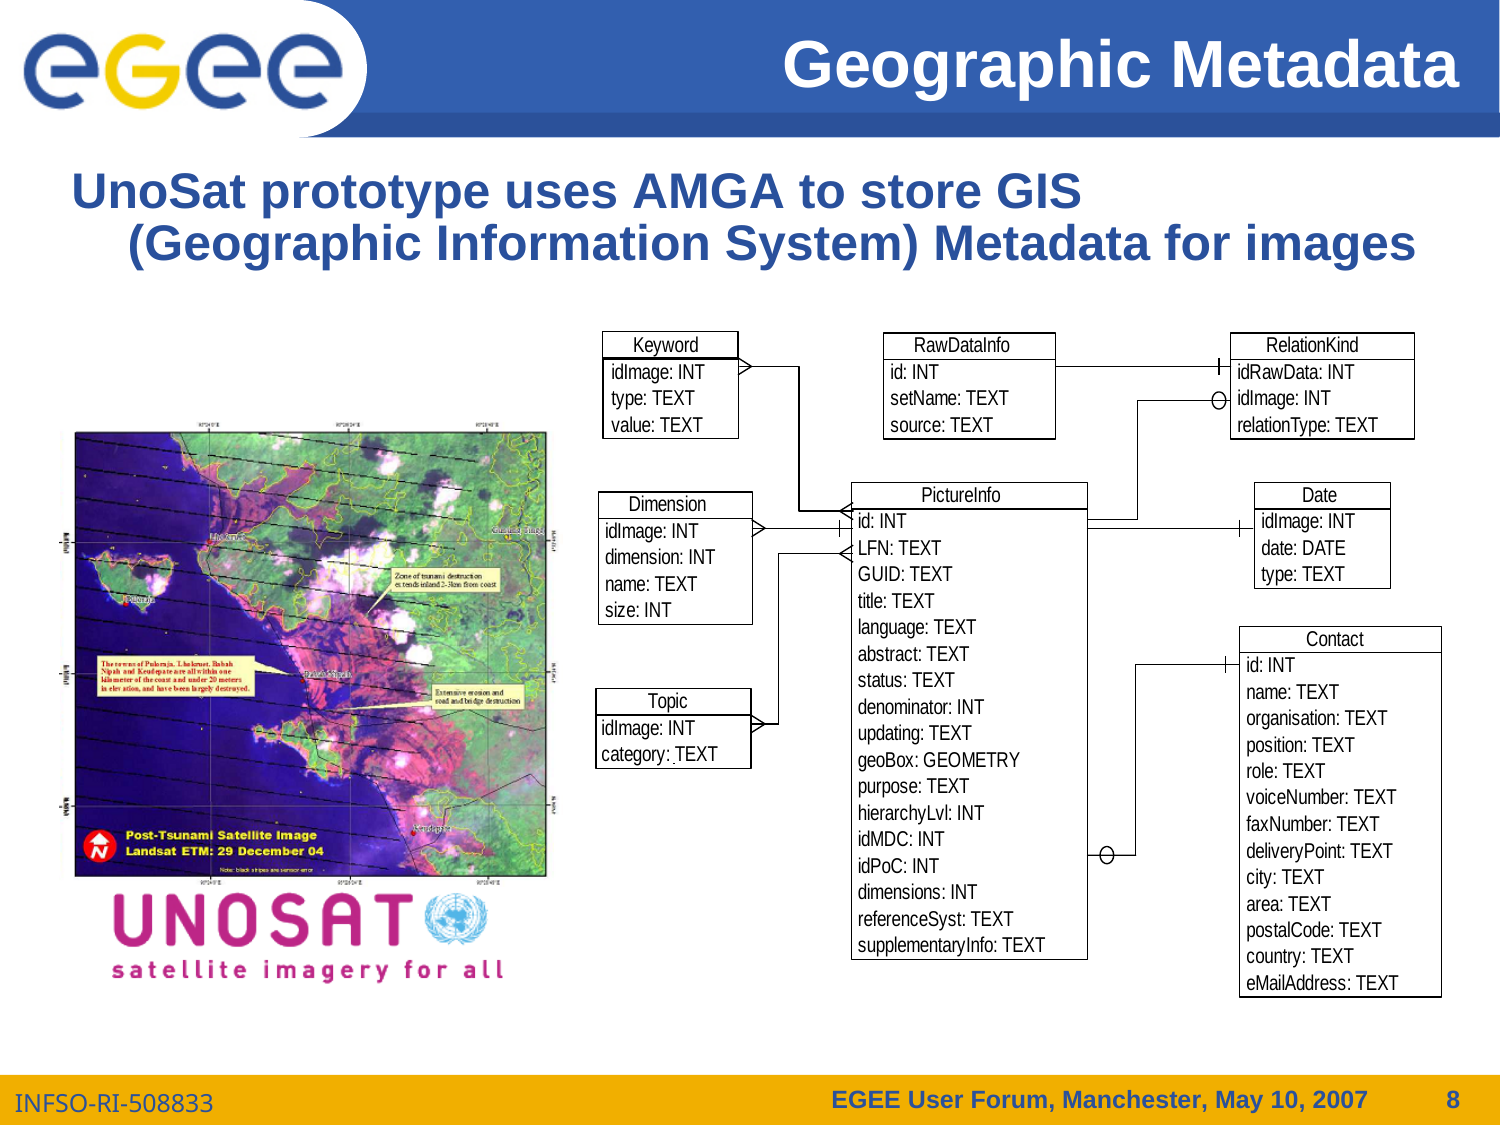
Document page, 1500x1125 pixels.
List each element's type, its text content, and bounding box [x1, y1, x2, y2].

picture [59, 412, 563, 1004]
list UnoSat prototype uses AMGA to store GIS (Geographic Information System) Metadata for images [56, 159, 1466, 1051]
picture [18, 30, 349, 112]
title Geographic Metadata [369, 10, 1475, 124]
picture [590, 324, 1447, 1004]
